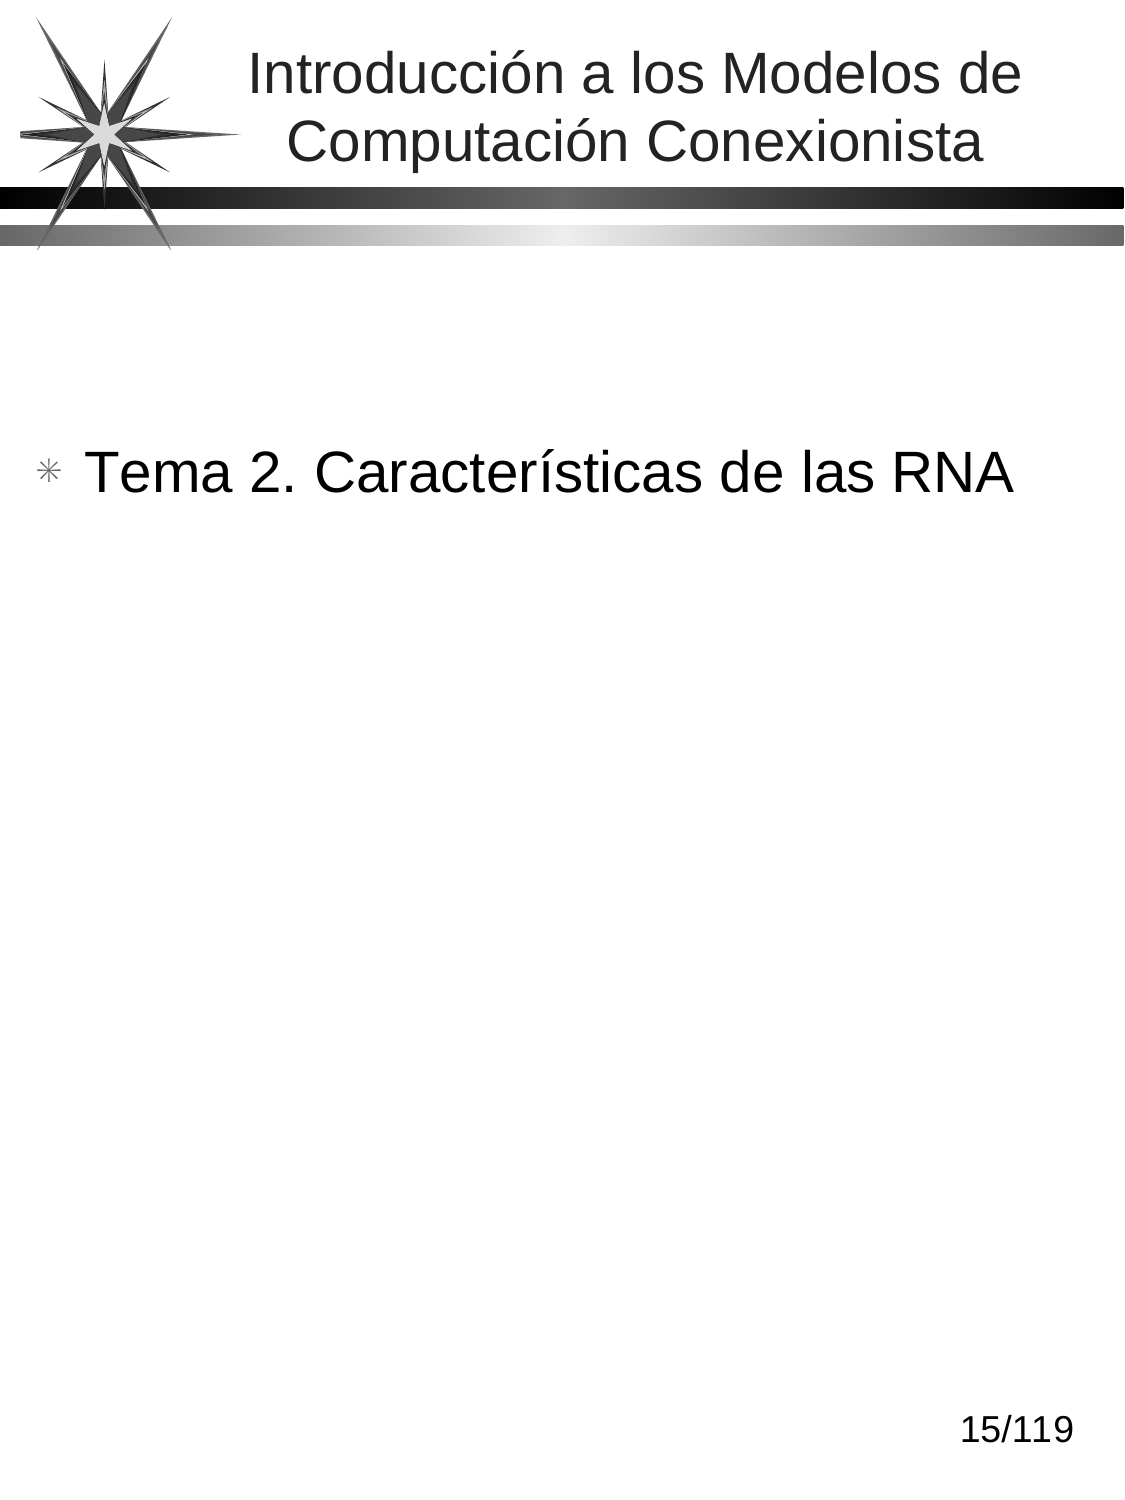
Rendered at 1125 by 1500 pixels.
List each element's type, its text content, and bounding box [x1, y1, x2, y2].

title Introducción a los Modelos de Computación Conexionista [174, 10, 1097, 203]
list Tema 2. Características de las RNA [37, 275, 1075, 1451]
